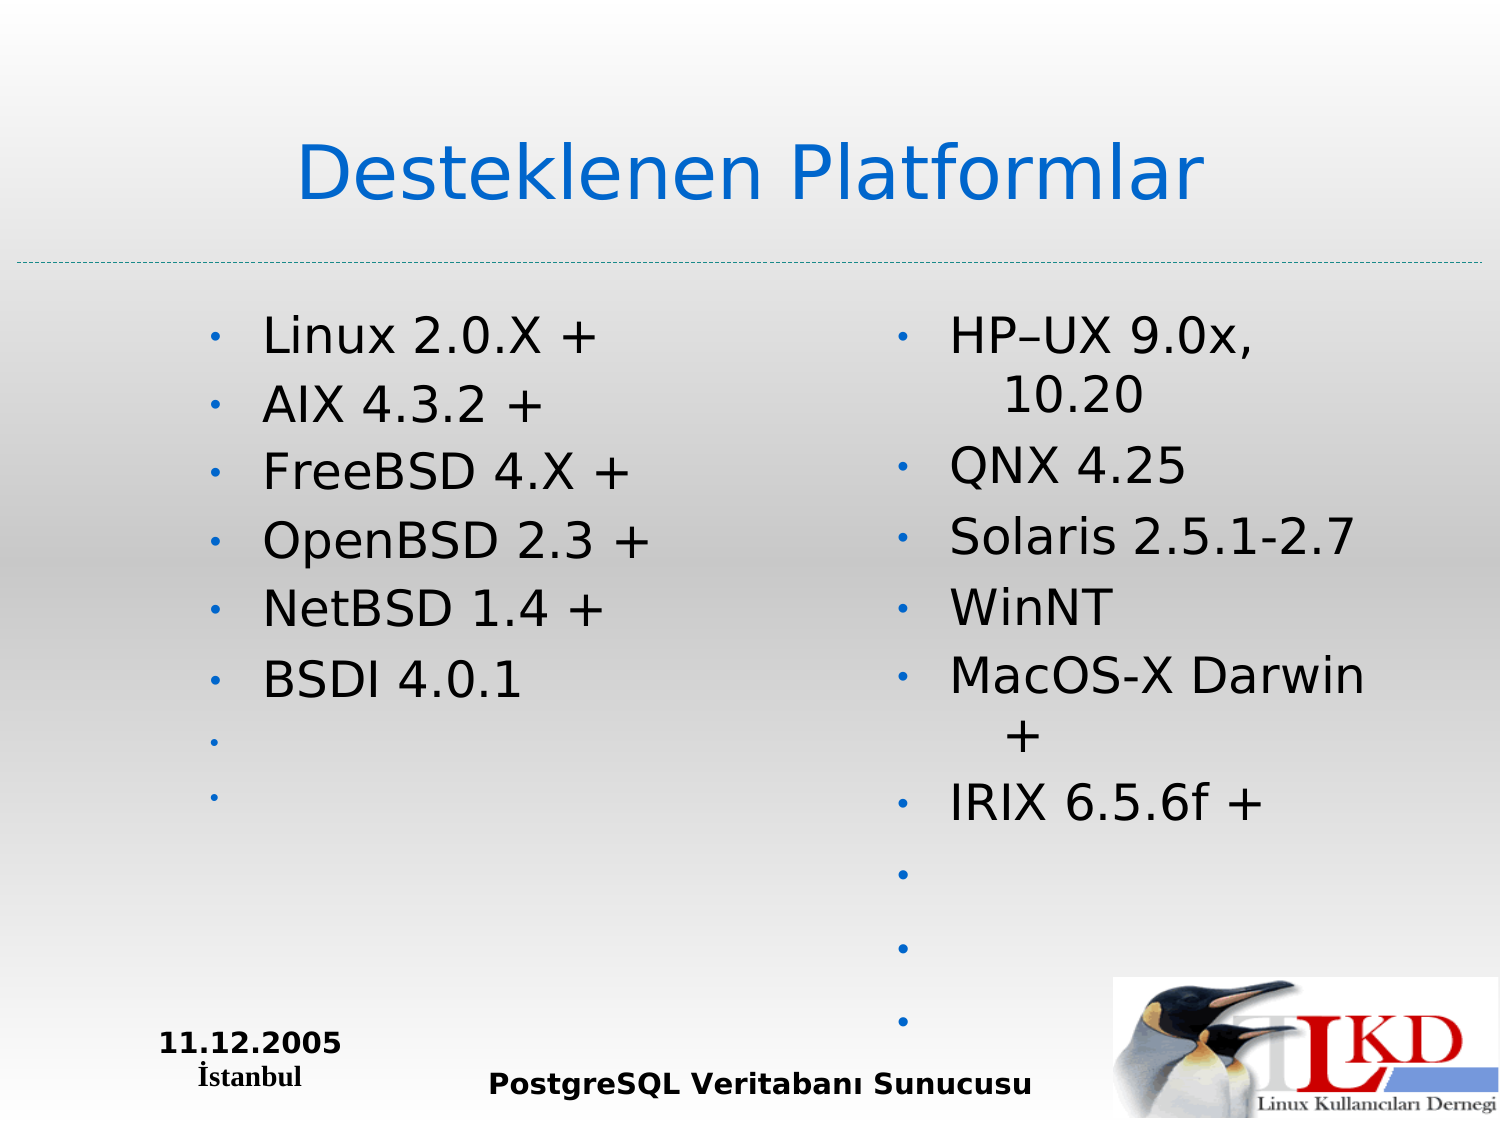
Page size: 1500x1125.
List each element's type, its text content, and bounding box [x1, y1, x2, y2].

picture [1425, 977, 1499, 1118]
title Desteklenen Platformlar [0, 0, 1500, 225]
list HP–UX 9.0x, 10.20 QNX 4.25 Solaris 2.5.1-2.7 WinNT MacOS-X Darwin + IRIX 6.5.6f + [687, 299, 1425, 1125]
list Linux 2.0.X + AIX 4.3.2 + FreeBSD 4.X + OpenBSD 2.3 + NetBSD 1.4 + BSDI 4.0.1 [0, 299, 687, 975]
